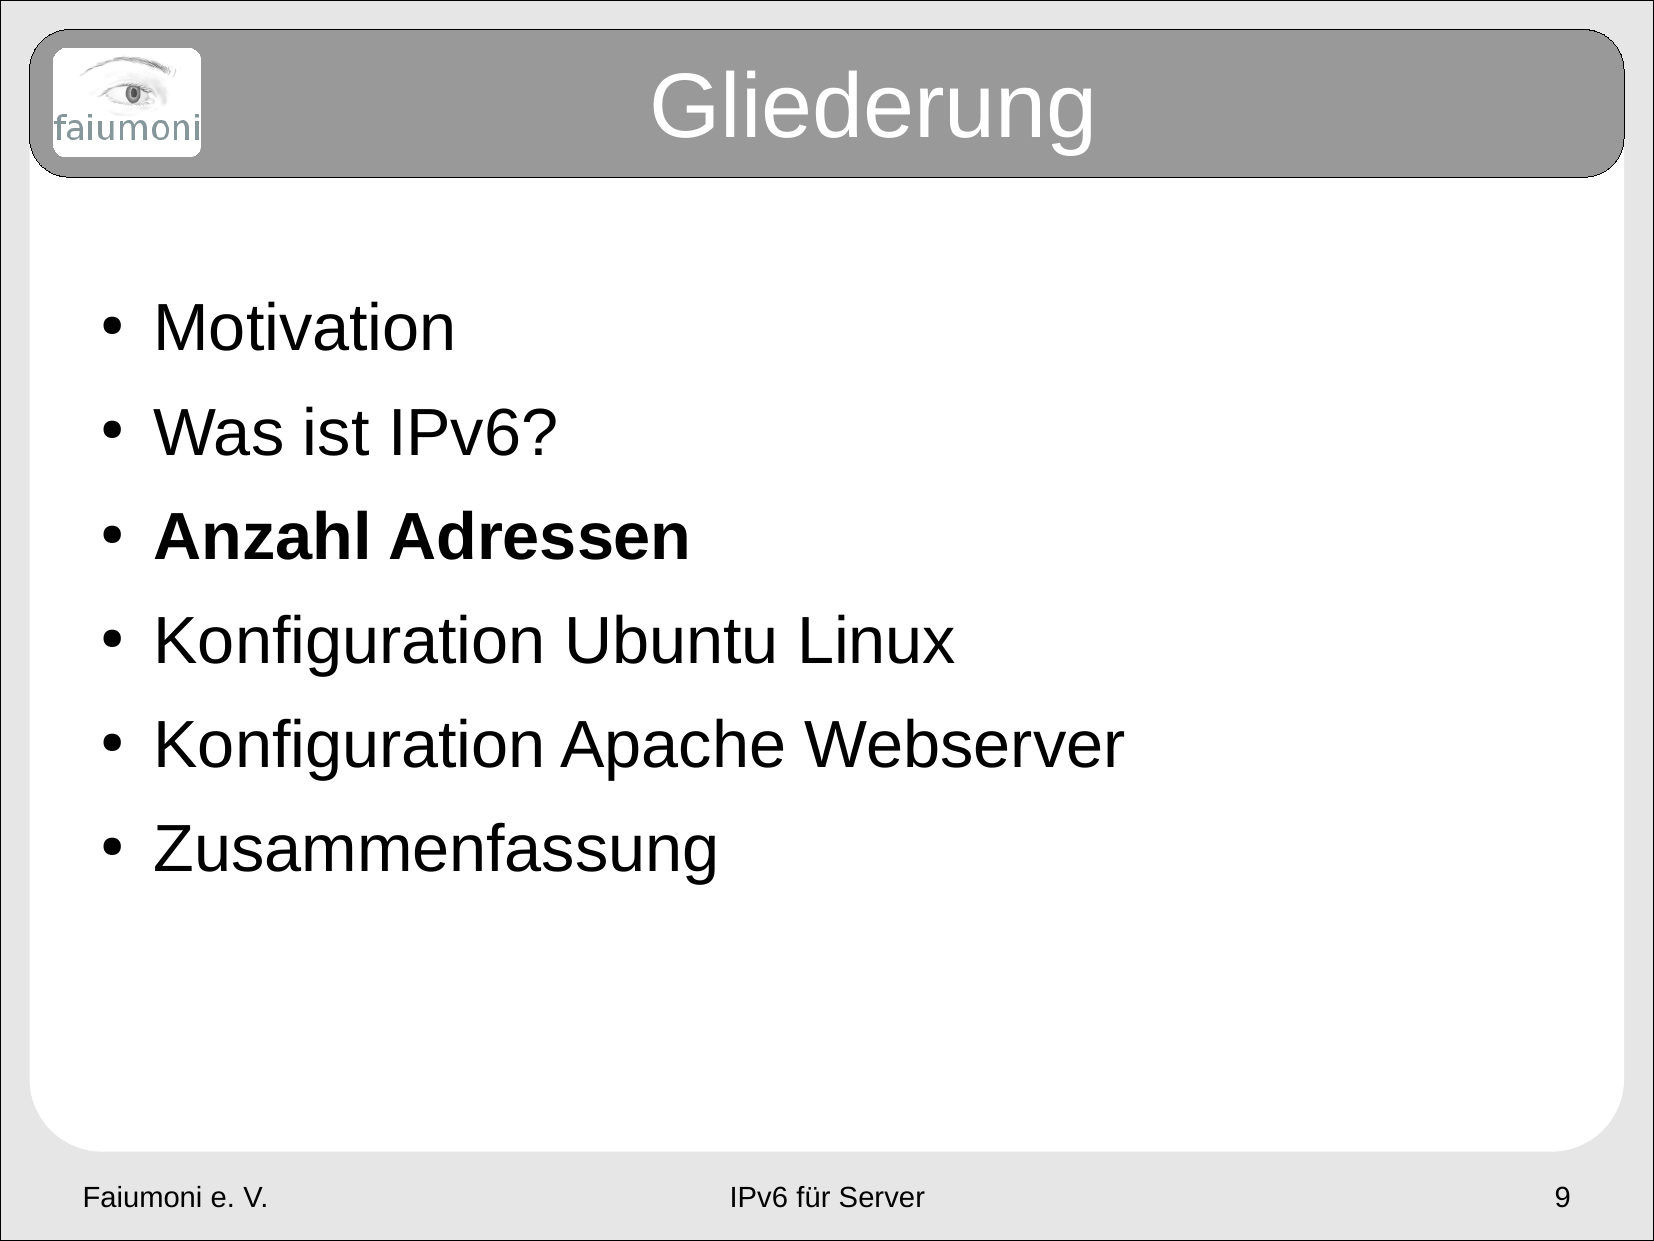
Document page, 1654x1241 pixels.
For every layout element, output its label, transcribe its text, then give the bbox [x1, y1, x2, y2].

list Motivation Was ist IPv6? Anzahl Adressen Konfiguration Ubuntu Linux Konfiguration Apache Webserver Zusammenfassung [82, 290, 1571, 1109]
title Gliederung [129, 2, 1619, 210]
picture [53, 48, 129, 157]
